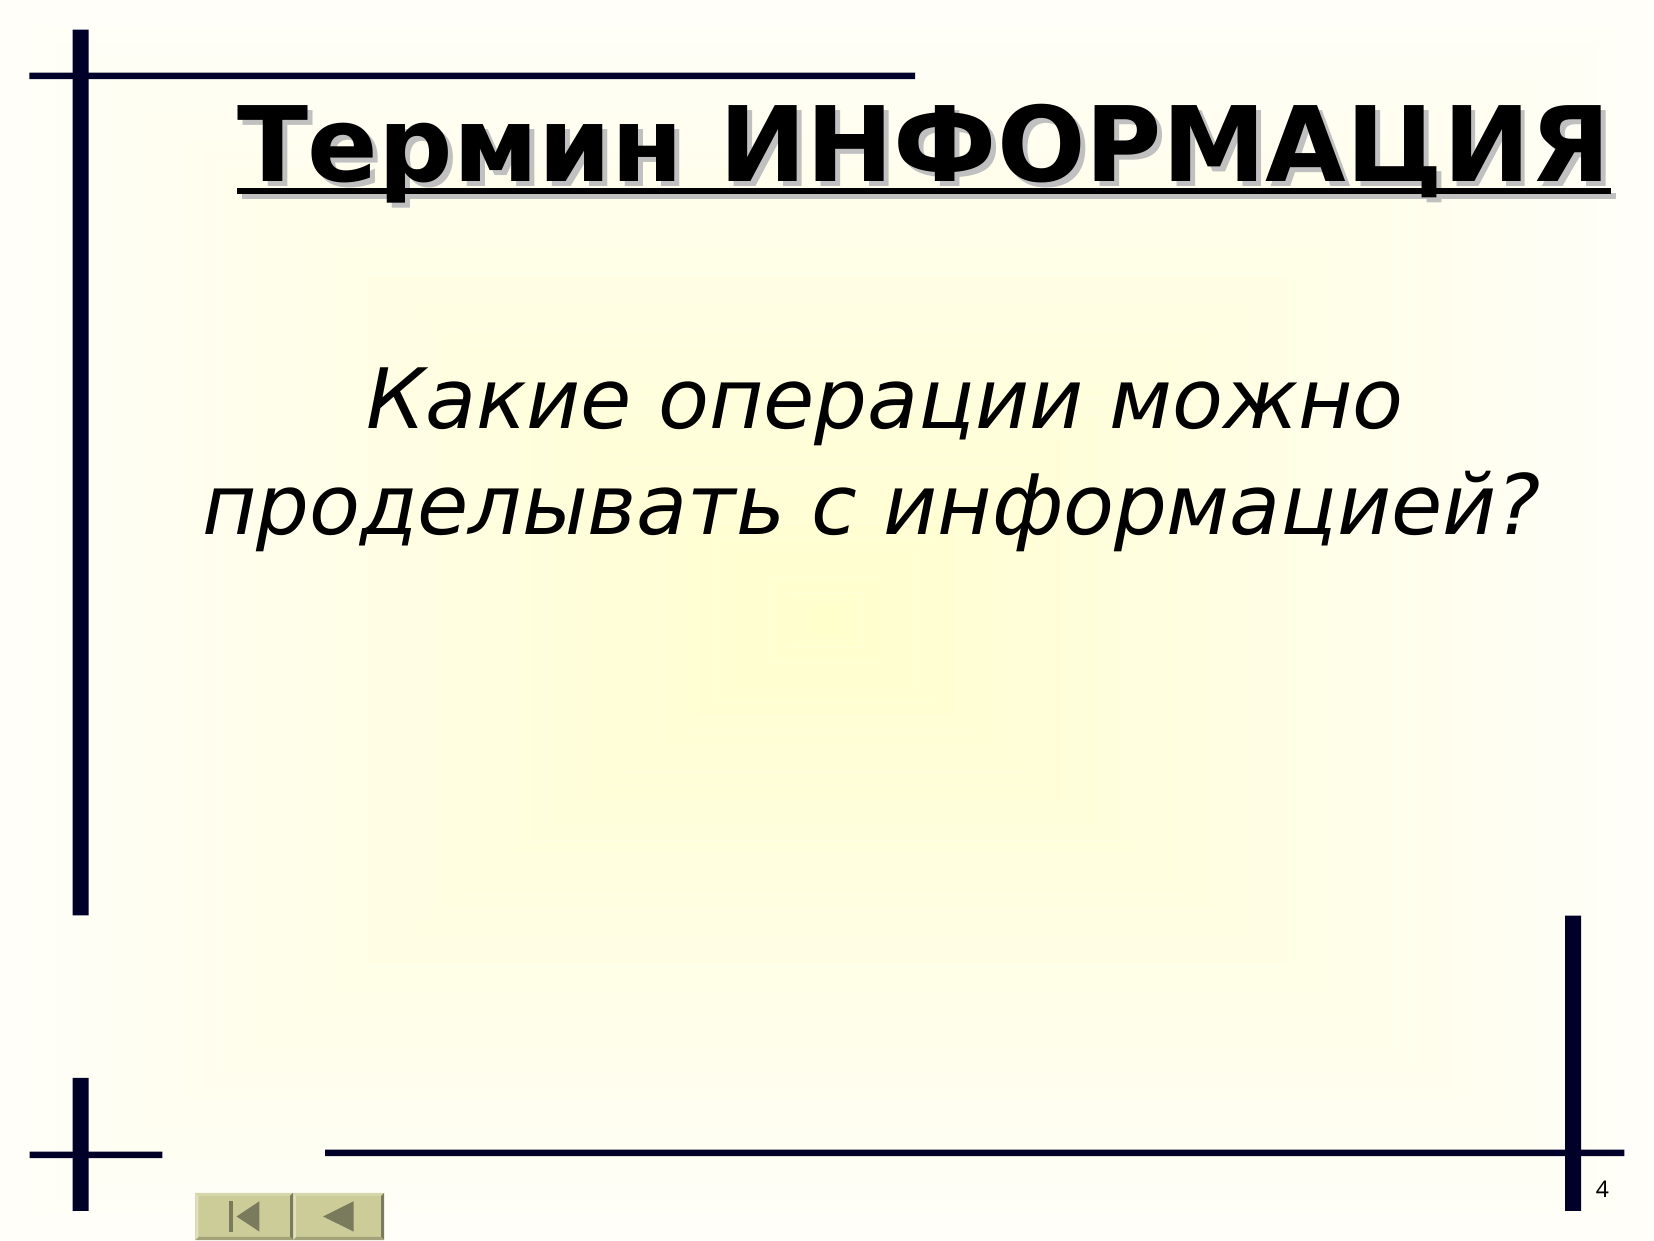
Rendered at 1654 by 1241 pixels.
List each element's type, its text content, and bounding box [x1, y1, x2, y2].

text_box Термин ИНФОРМАЦИЯ [195, 76, 1654, 214]
text_box Какие операции можно проделывать с информацией? [162, 333, 1609, 563]
text_box [196, 1192, 385, 1241]
